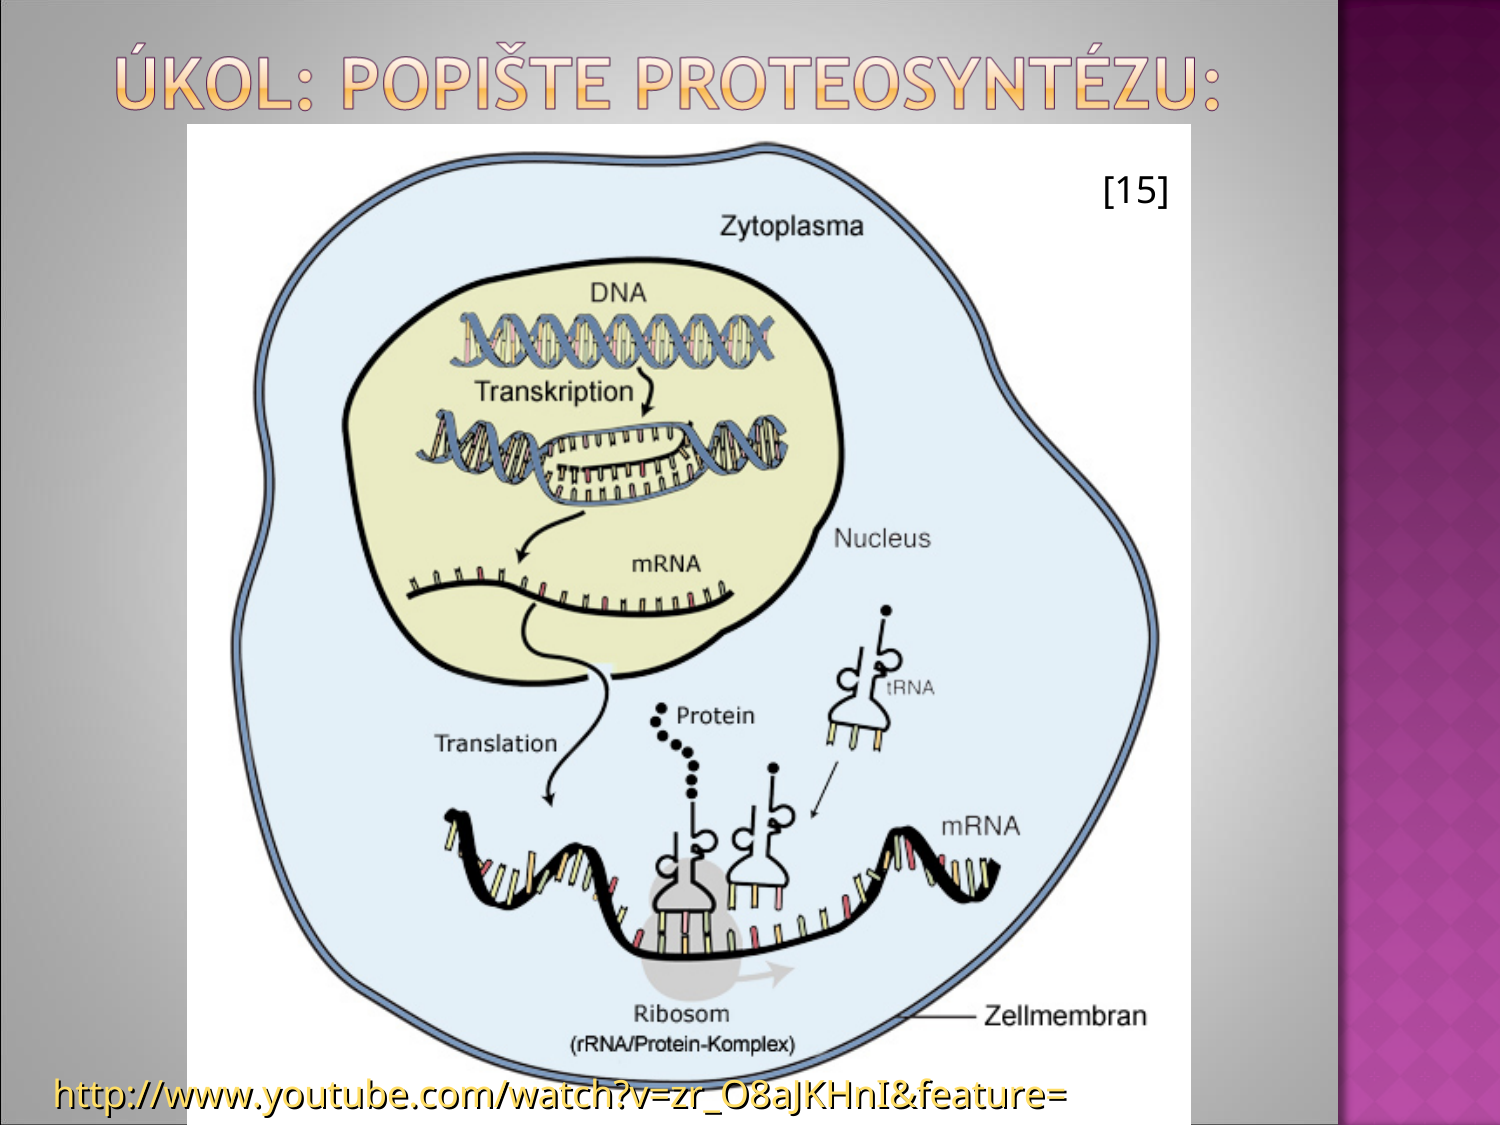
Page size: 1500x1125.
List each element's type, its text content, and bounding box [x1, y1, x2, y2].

text_box http://www.youtube.com/watch?v=zr_O8aJKHnI&feature=related [37, 1062, 1207, 1125]
picture [0, 0, 1500, 1125]
text_box [15] [1087, 158, 1186, 220]
text_box [69, 11, 1270, 1062]
